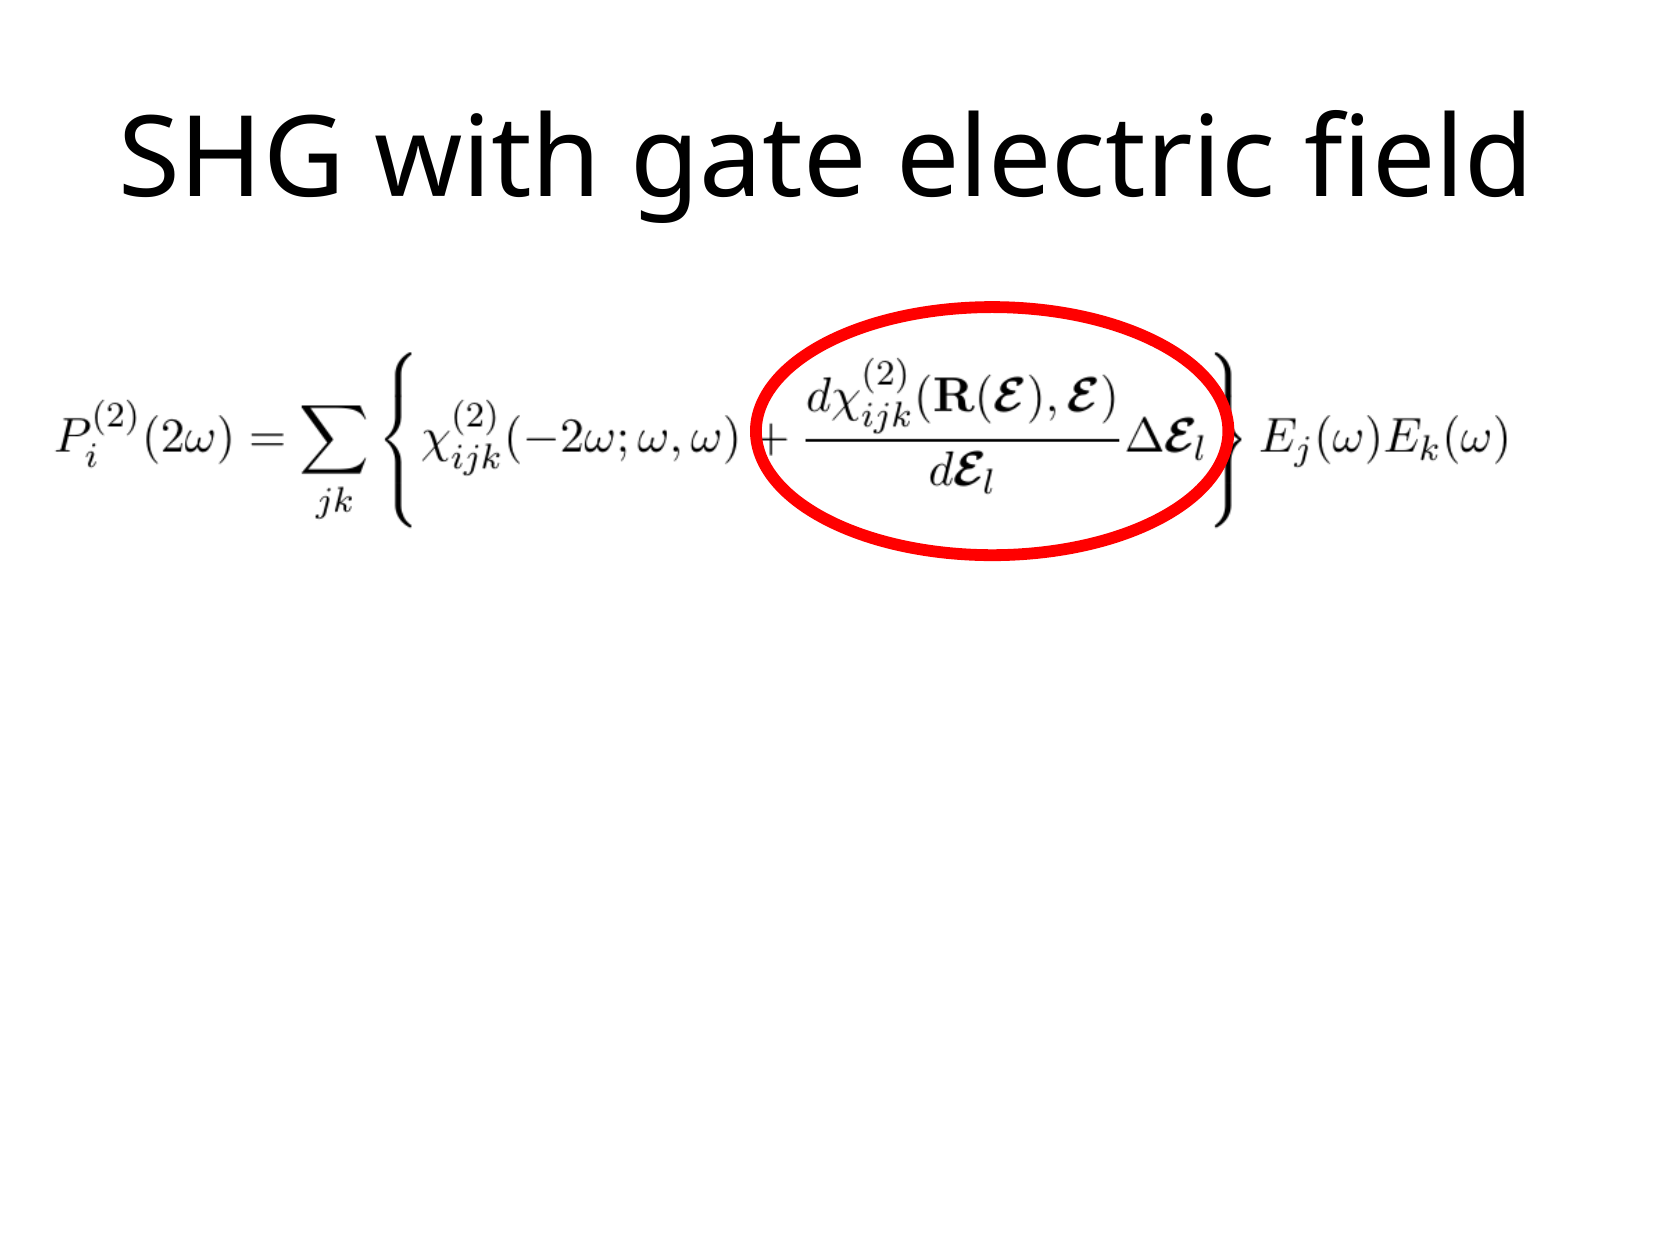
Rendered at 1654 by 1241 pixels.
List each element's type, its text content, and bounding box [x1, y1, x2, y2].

picture [1116, 340, 1533, 544]
title SHG with gate electric field [82, 49, 1571, 257]
picture [23, 340, 868, 544]
picture [762, 340, 1222, 544]
